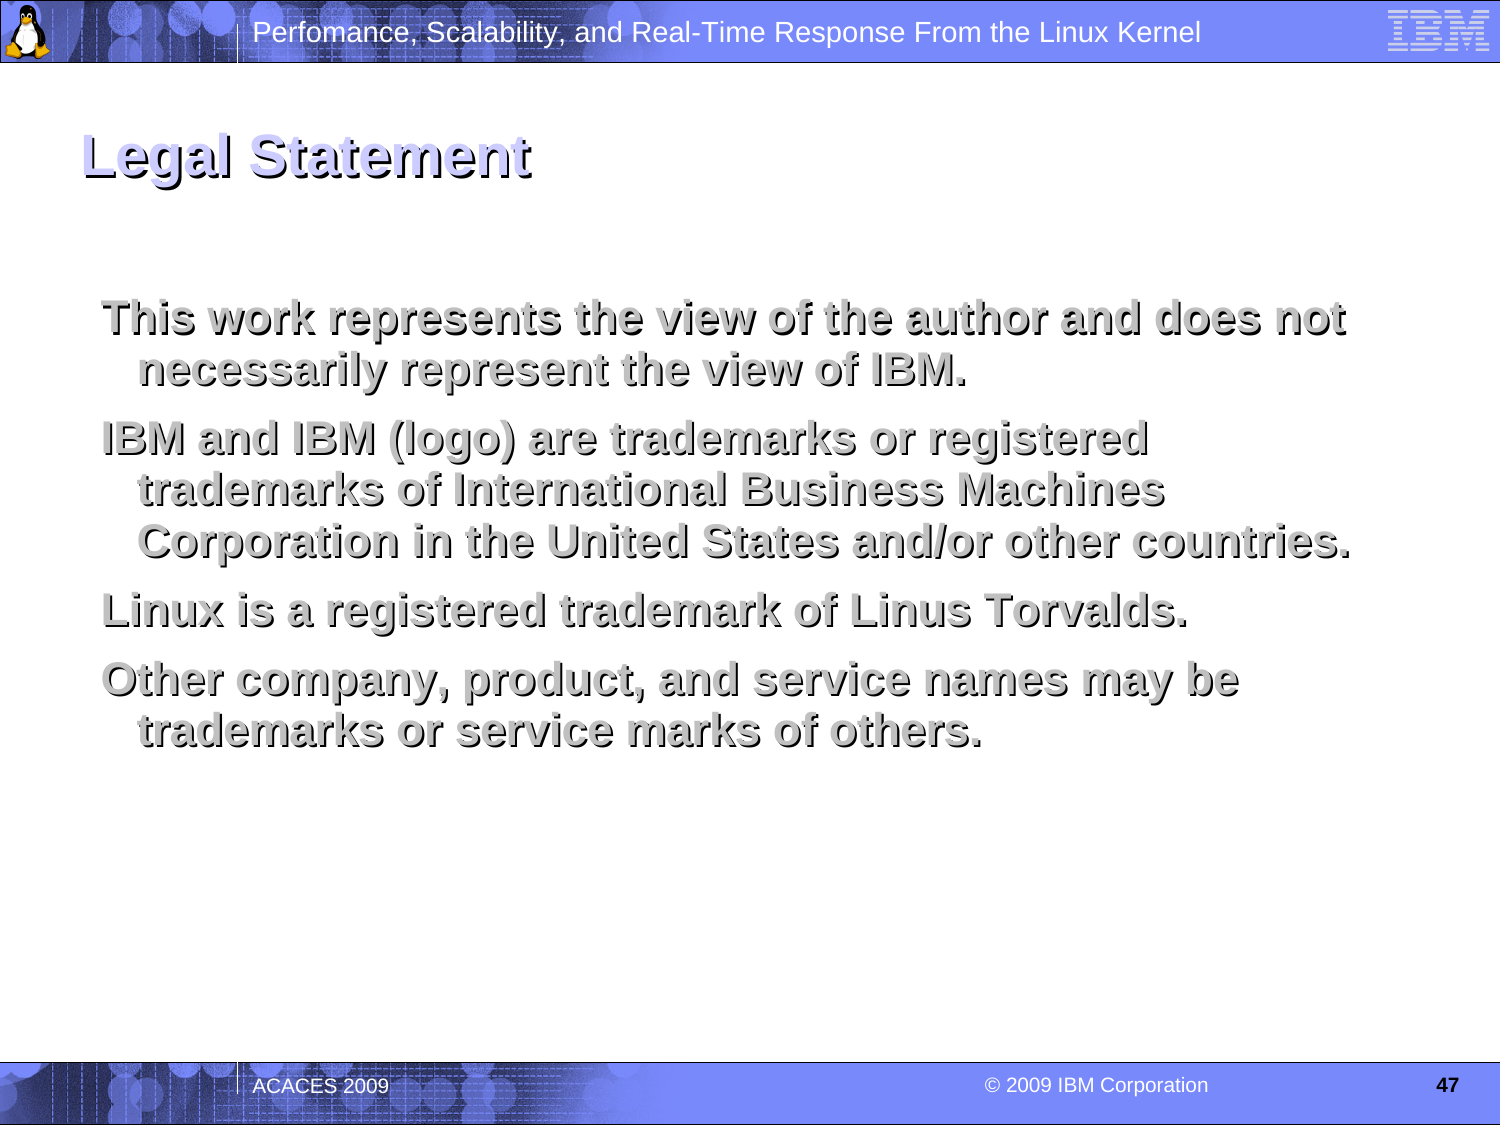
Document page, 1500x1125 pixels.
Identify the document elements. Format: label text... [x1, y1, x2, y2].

picture [0, 1063, 1500, 1124]
title Legal Statement [79, 124, 1433, 192]
picture [1, 1, 1500, 62]
list This work represents the view of the author and does not necessarily represent the view of IBM. IBM and IBM (logo) are trademarks or registered trademarks of International Business Machines Corporation in the United States and/or other countries. Linux is a registered trademark of Linus Torvalds. Other company, product, and service names may be trademarks or service marks of others. [99, 291, 1389, 1022]
